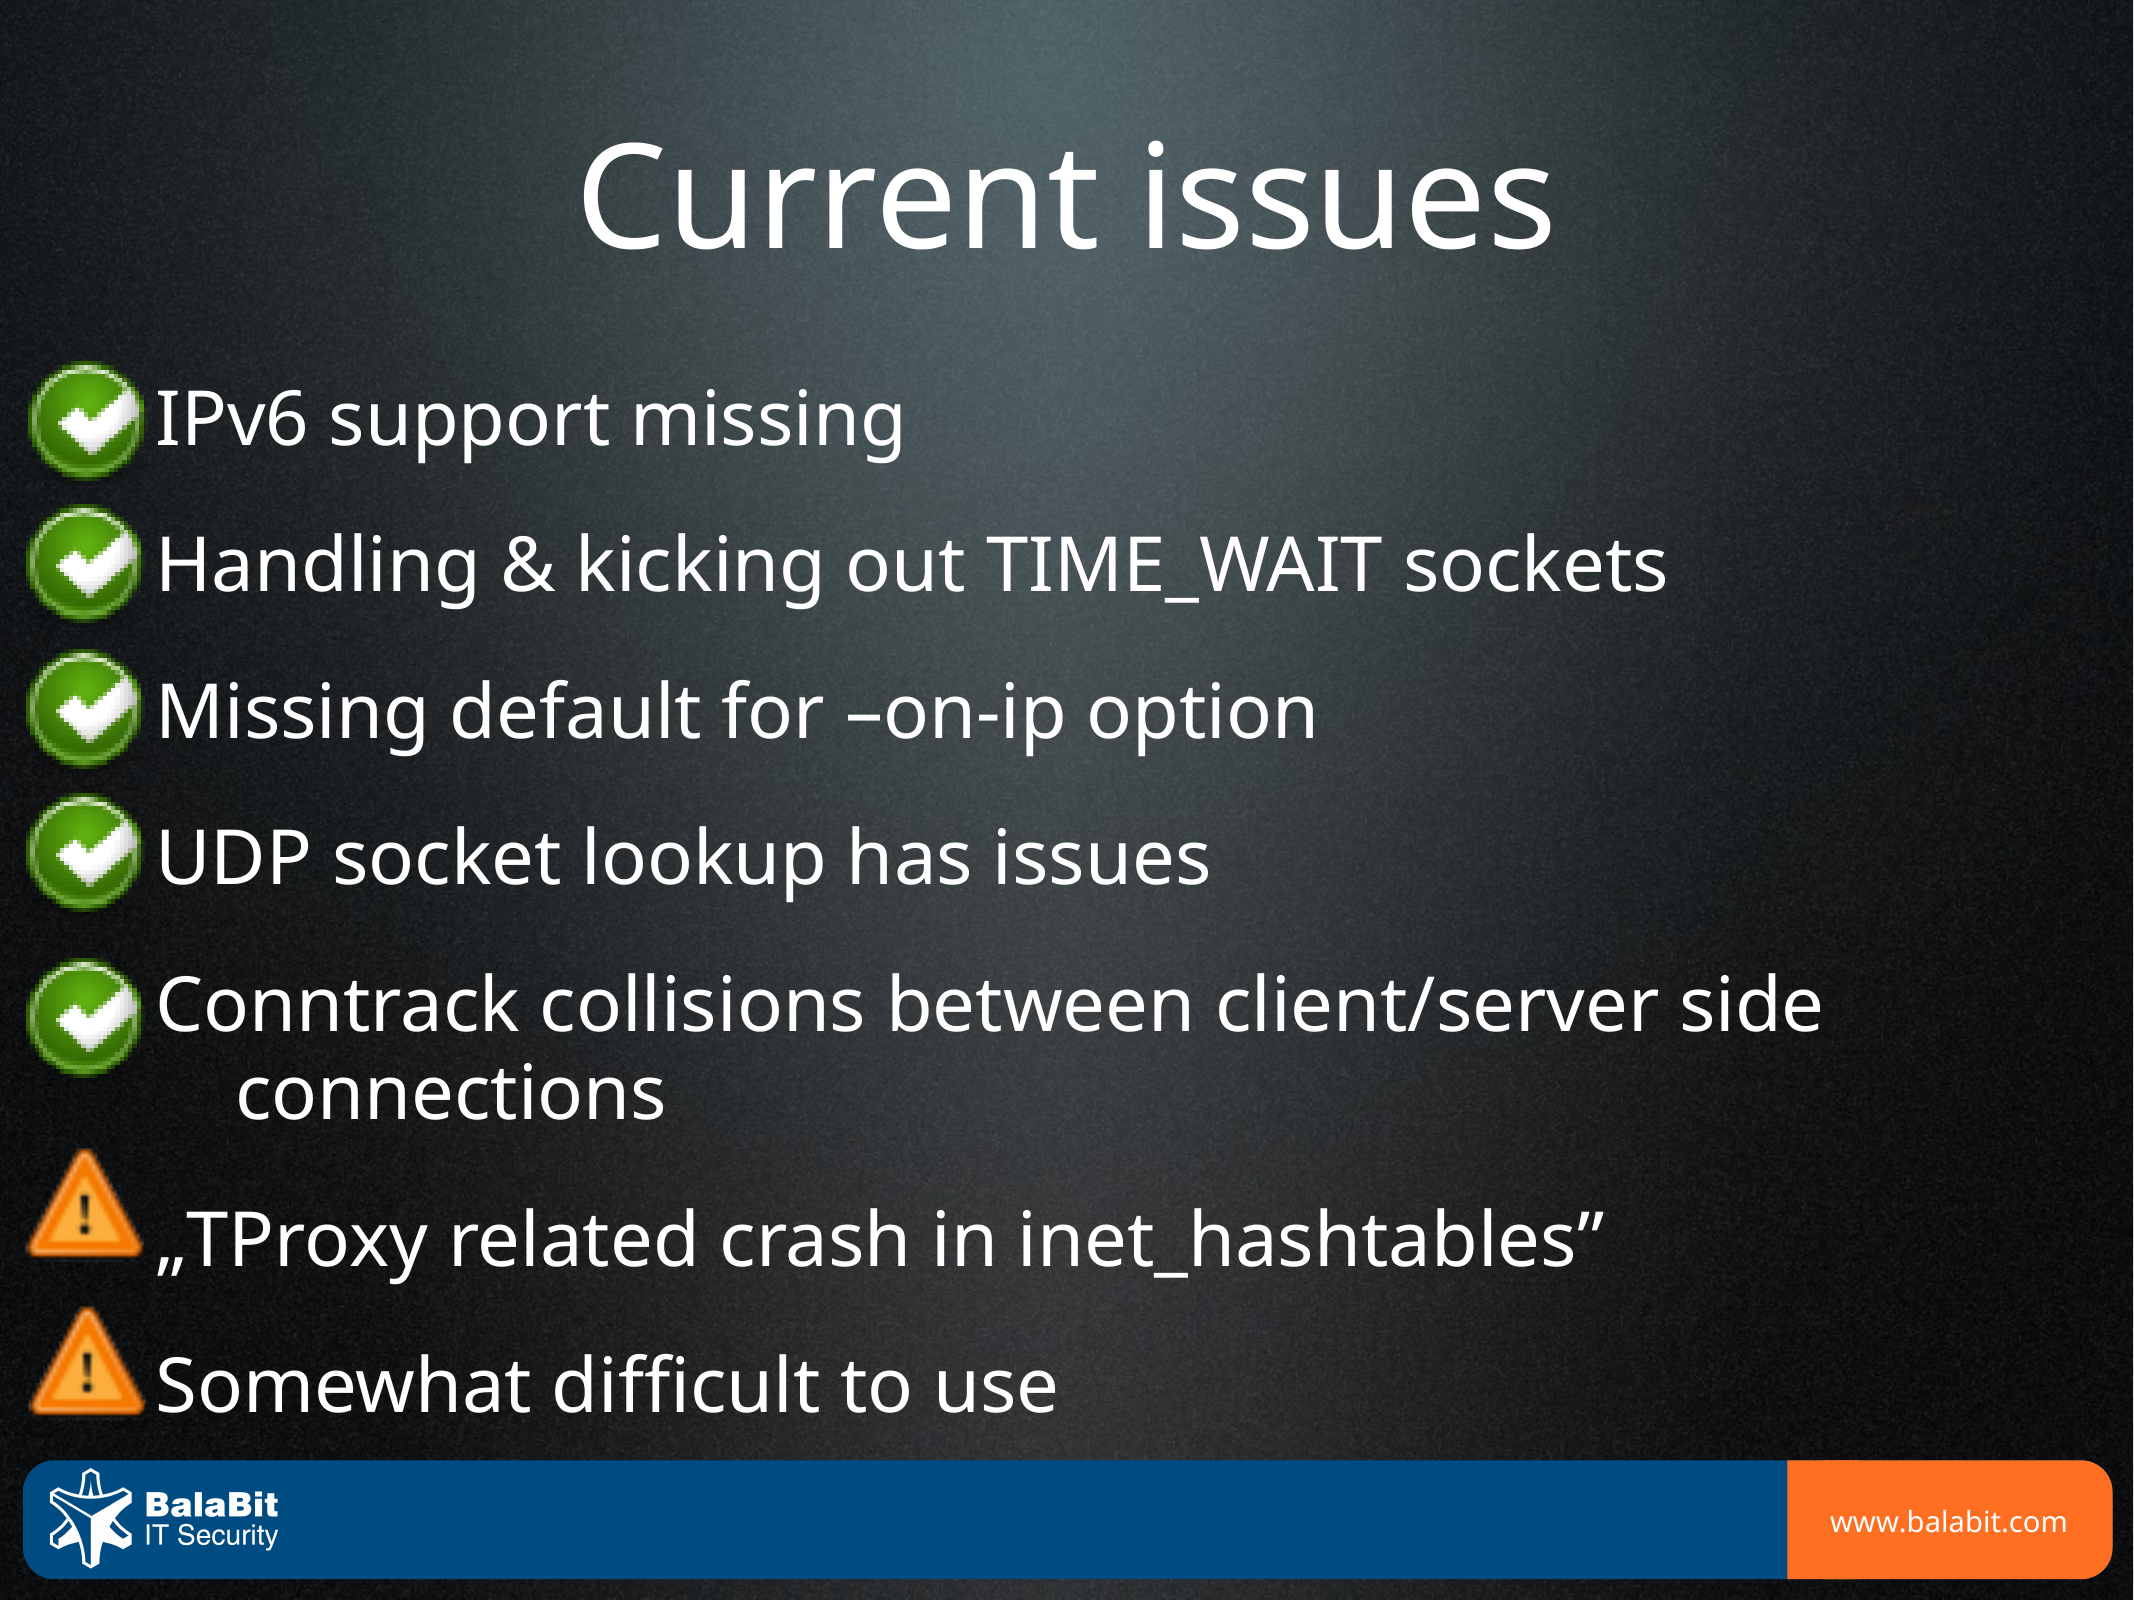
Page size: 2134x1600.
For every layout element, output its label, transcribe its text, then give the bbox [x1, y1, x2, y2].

title Current issues [106, 34, 2027, 360]
list IPv6 support missing Handling & kicking out TIME_WAIT sockets Missing default for –on-ip option UDP socket lookup has issues Conntrack collisions between client/server side connections „TProxy related crash in inet_hashtables” Somewhat difficult to use [106, 374, 2027, 1431]
picture [0, 0, 2134, 1600]
